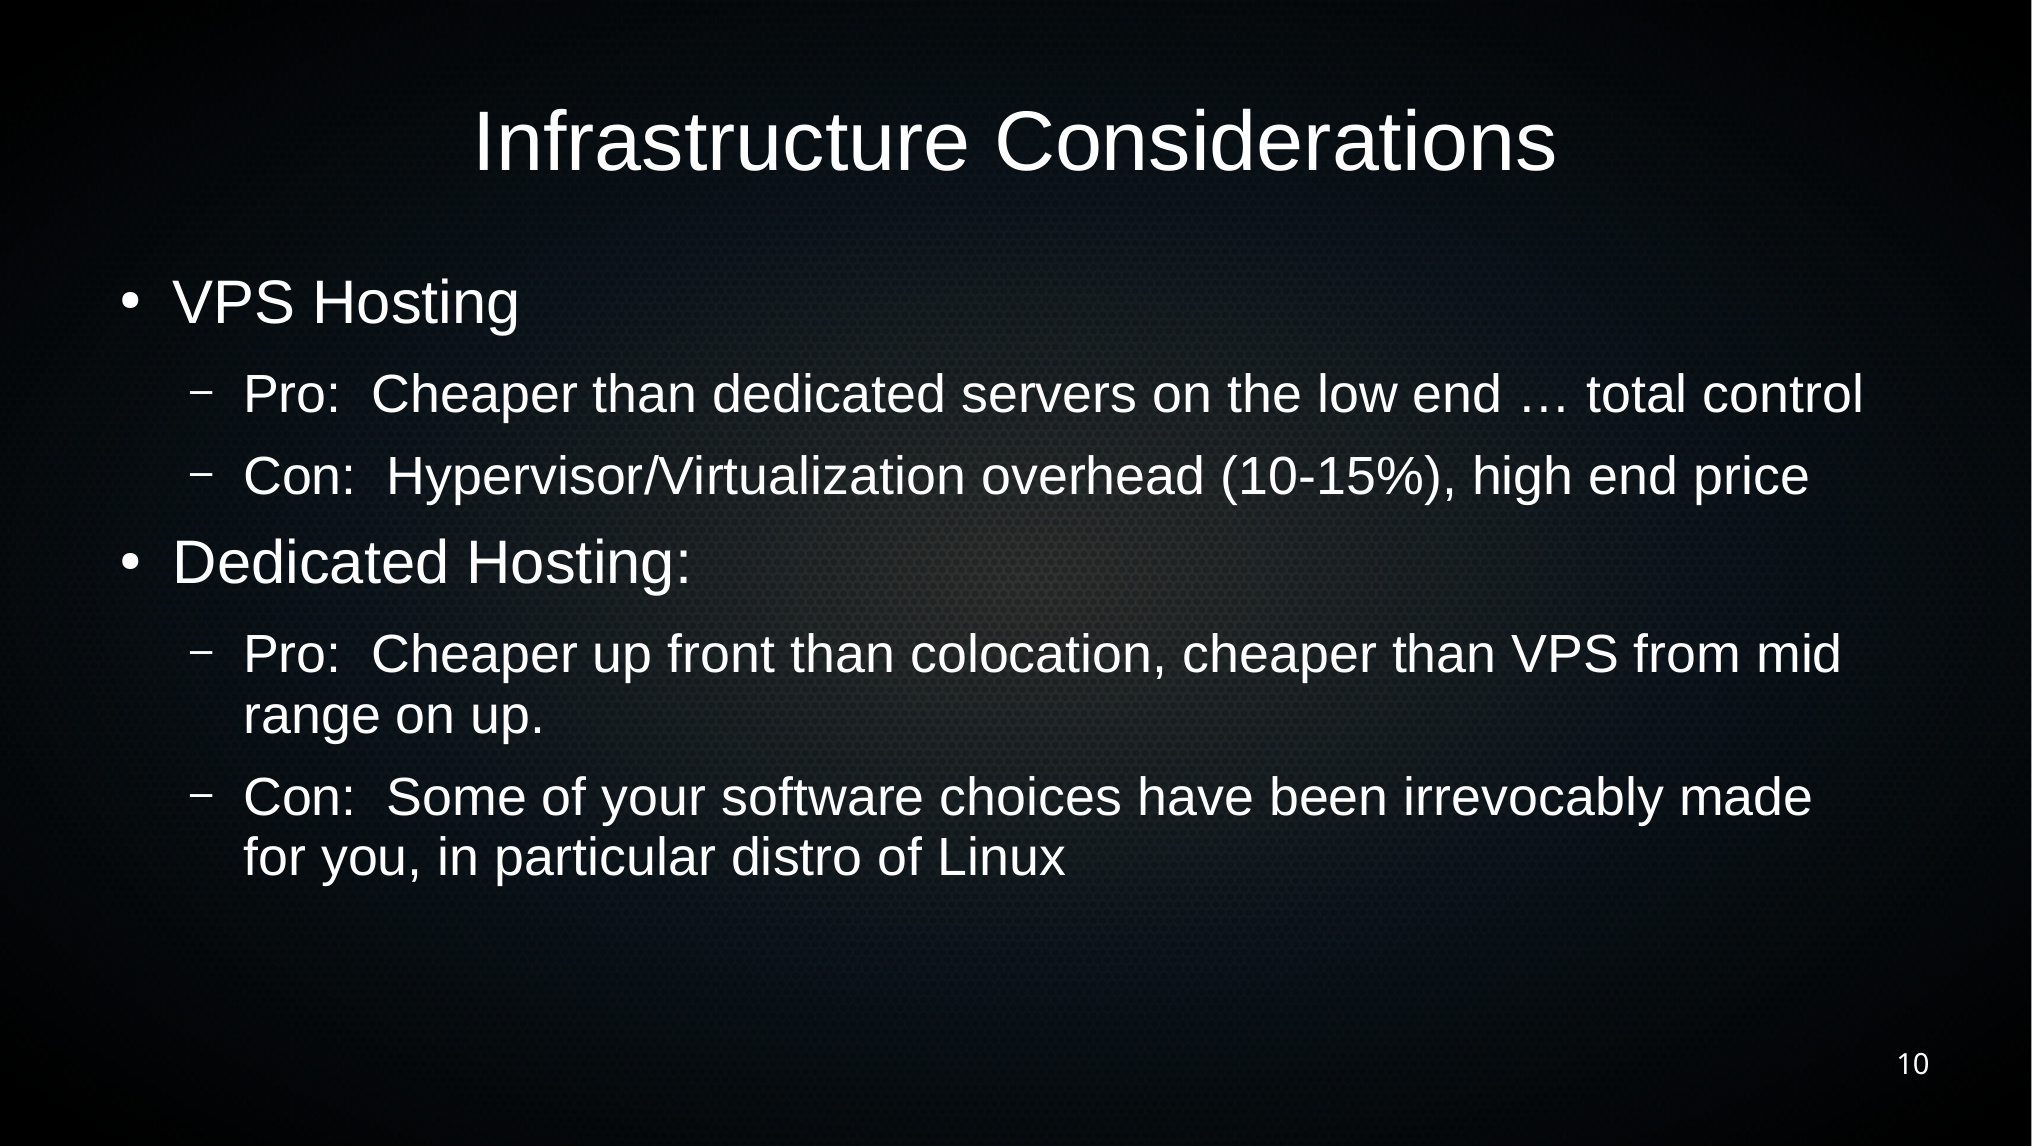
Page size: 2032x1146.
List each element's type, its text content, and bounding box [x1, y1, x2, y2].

title Infrastructure Considerations [101, 45, 1930, 237]
picture [0, 0, 2032, 1146]
list VPS Hosting Pro: Cheaper than dedicated servers on the low end … total control Con: Hypervisor/Virtualization overhead (10-15%), high end price Dedicated Hosting: Pro: Cheaper up front than colocation, cheaper than VPS from mid range on up. Con: Some of your software choices have been irrevocably made for you, in particular distro of Linux [101, 268, 1890, 1025]
